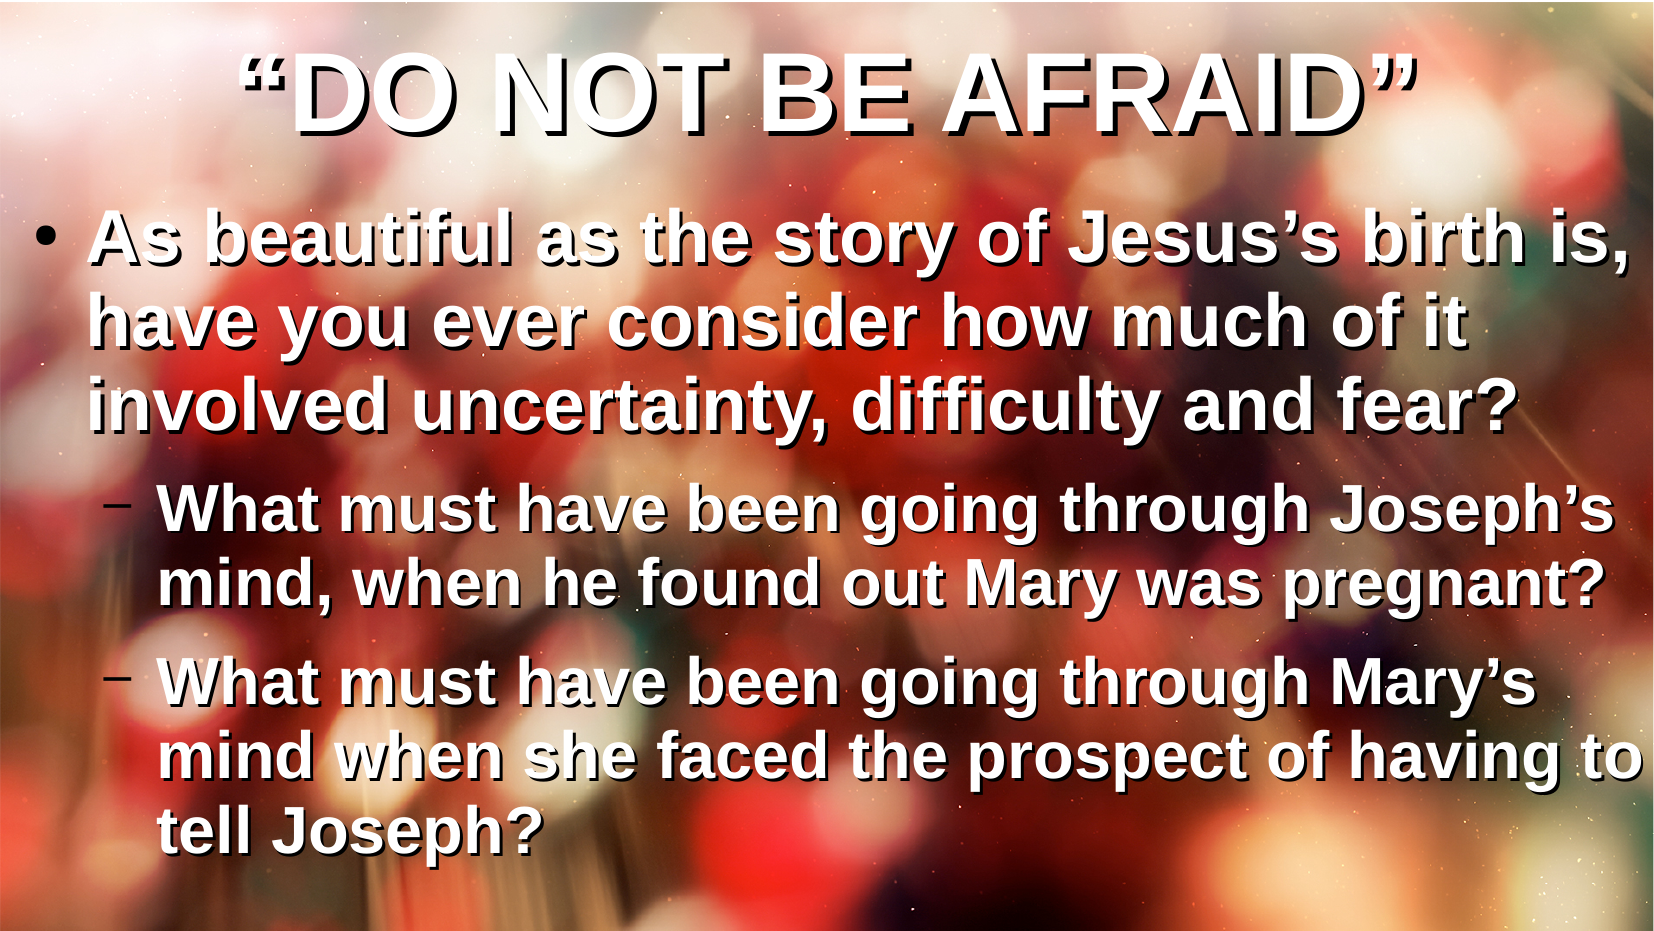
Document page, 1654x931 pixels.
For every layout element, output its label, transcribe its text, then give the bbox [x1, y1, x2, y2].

list As beautiful as the story of Jesus’s birth is, have you ever consider how much of it involved uncertainty, difficulty and fear? What must have been going through Joseph’s mind, when he found out Mary was pregnant? What must have been going through Mary’s mind when she faced the prospect of having to tell Joseph? [15, 195, 1651, 916]
title “DO NOT BE AFRAID” [82, 15, 1571, 171]
picture [0, 2, 1654, 931]
